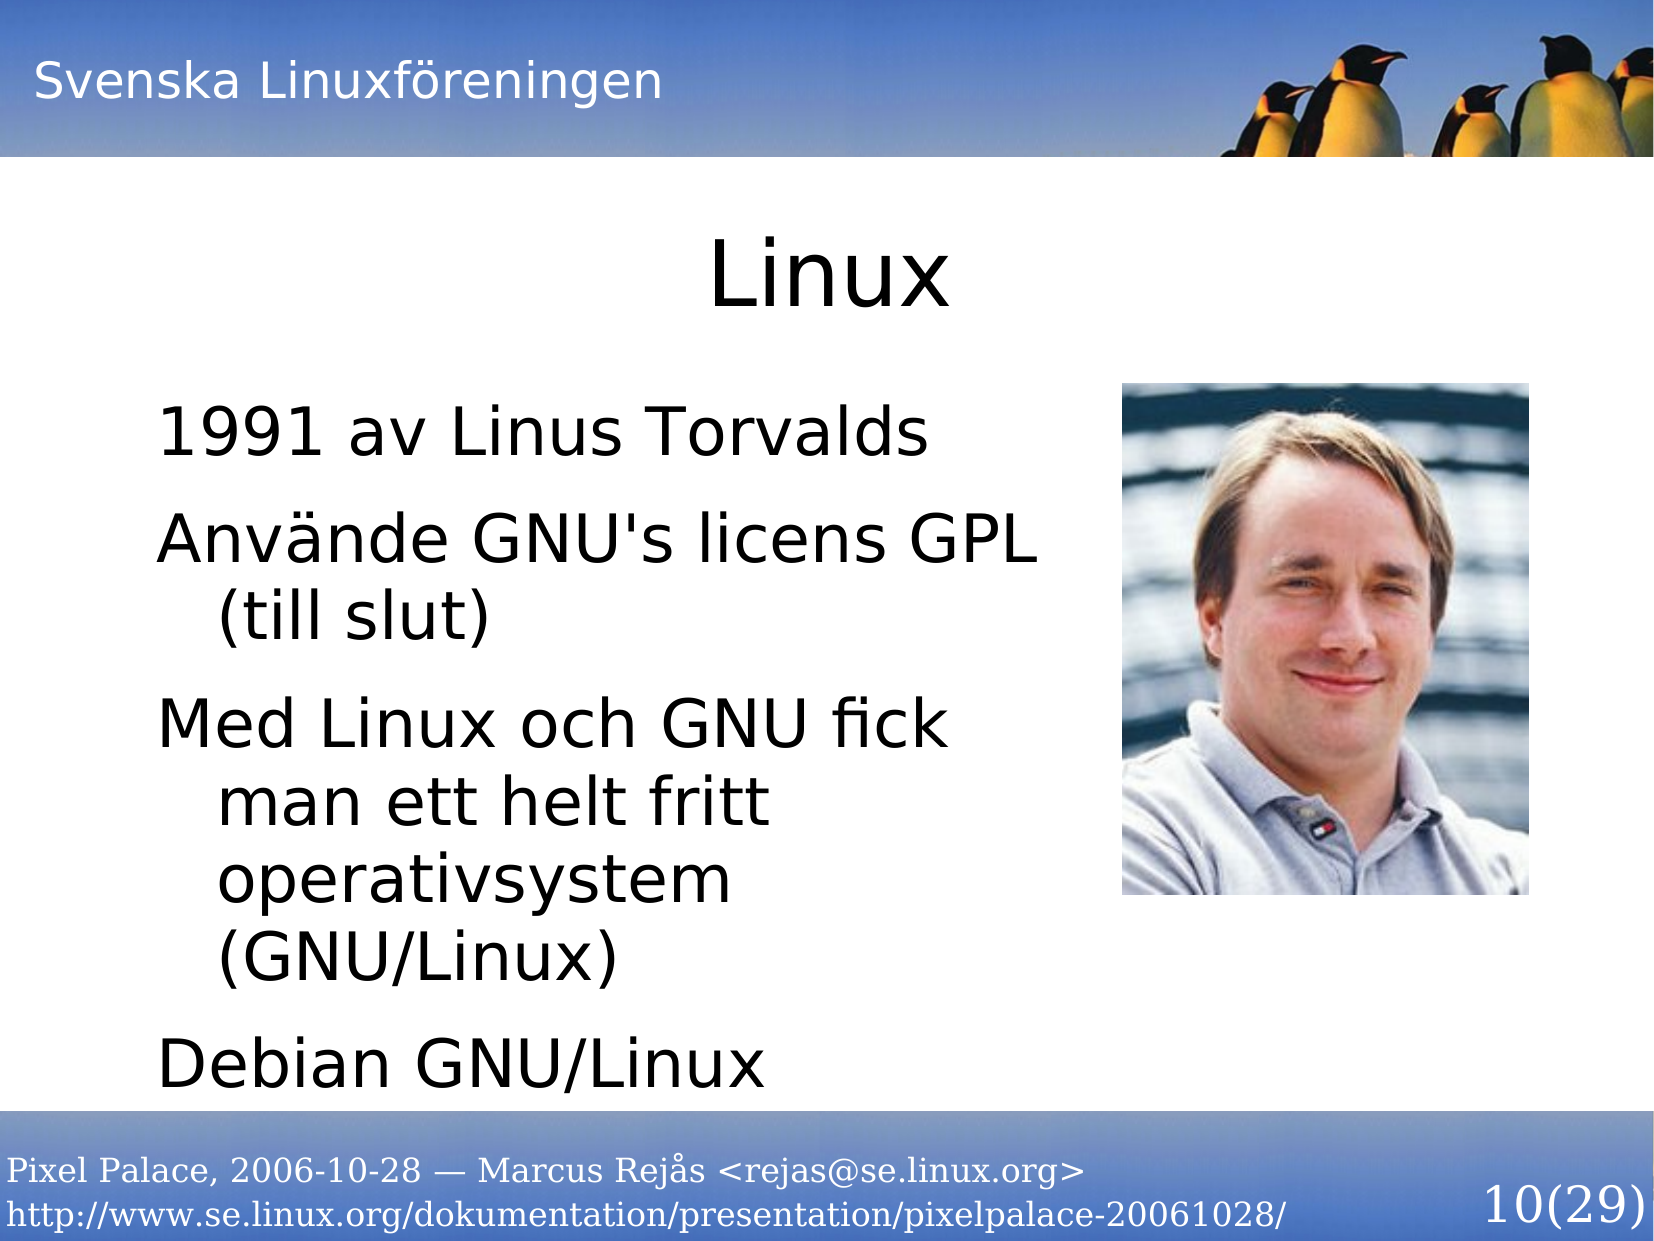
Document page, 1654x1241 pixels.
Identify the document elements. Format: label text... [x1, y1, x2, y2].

title Linux [123, 160, 1537, 389]
picture [0, 0, 1654, 157]
picture [1122, 383, 1529, 895]
list 1991 av Linus Torvalds Använde GNU's licens GPL (till slut) Med Linux och GNU fick man ett helt fritt operativsystem (GNU/Linux) Debian GNU/Linux [121, 392, 1093, 1104]
picture [0, 1111, 1654, 1241]
